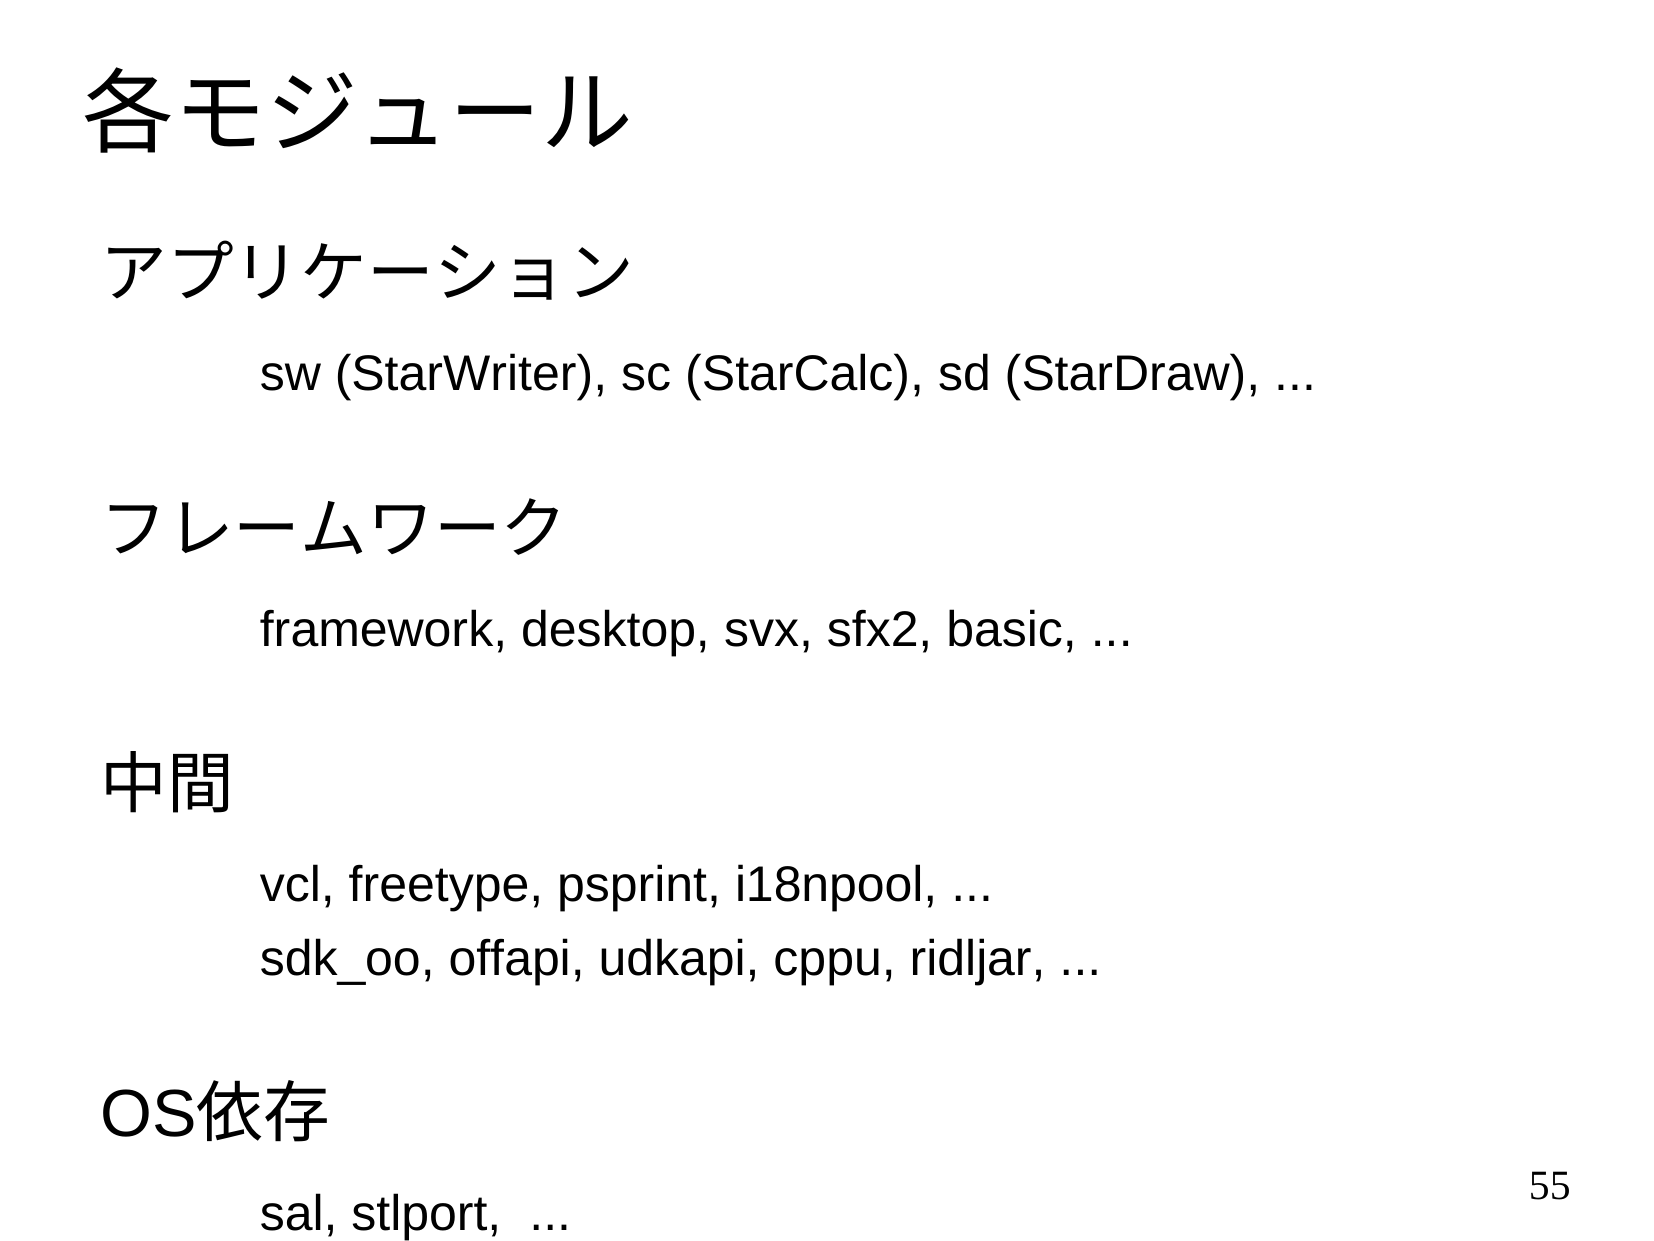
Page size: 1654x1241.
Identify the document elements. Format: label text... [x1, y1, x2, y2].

title 各モジュール [82, 0, 1623, 213]
list アプリケーション sw (StarWriter), sc (StarCalc), sd (StarDraw), ... フレームワーク framework, desktop, svx, sfx2, basic, ... 中間 vcl, freetype, psprint, i18npool, ... sdk_oo, offapi, udkapi, cppu, ridljar, ... OS依存 sal, stlport, ... [82, 219, 1571, 1130]
